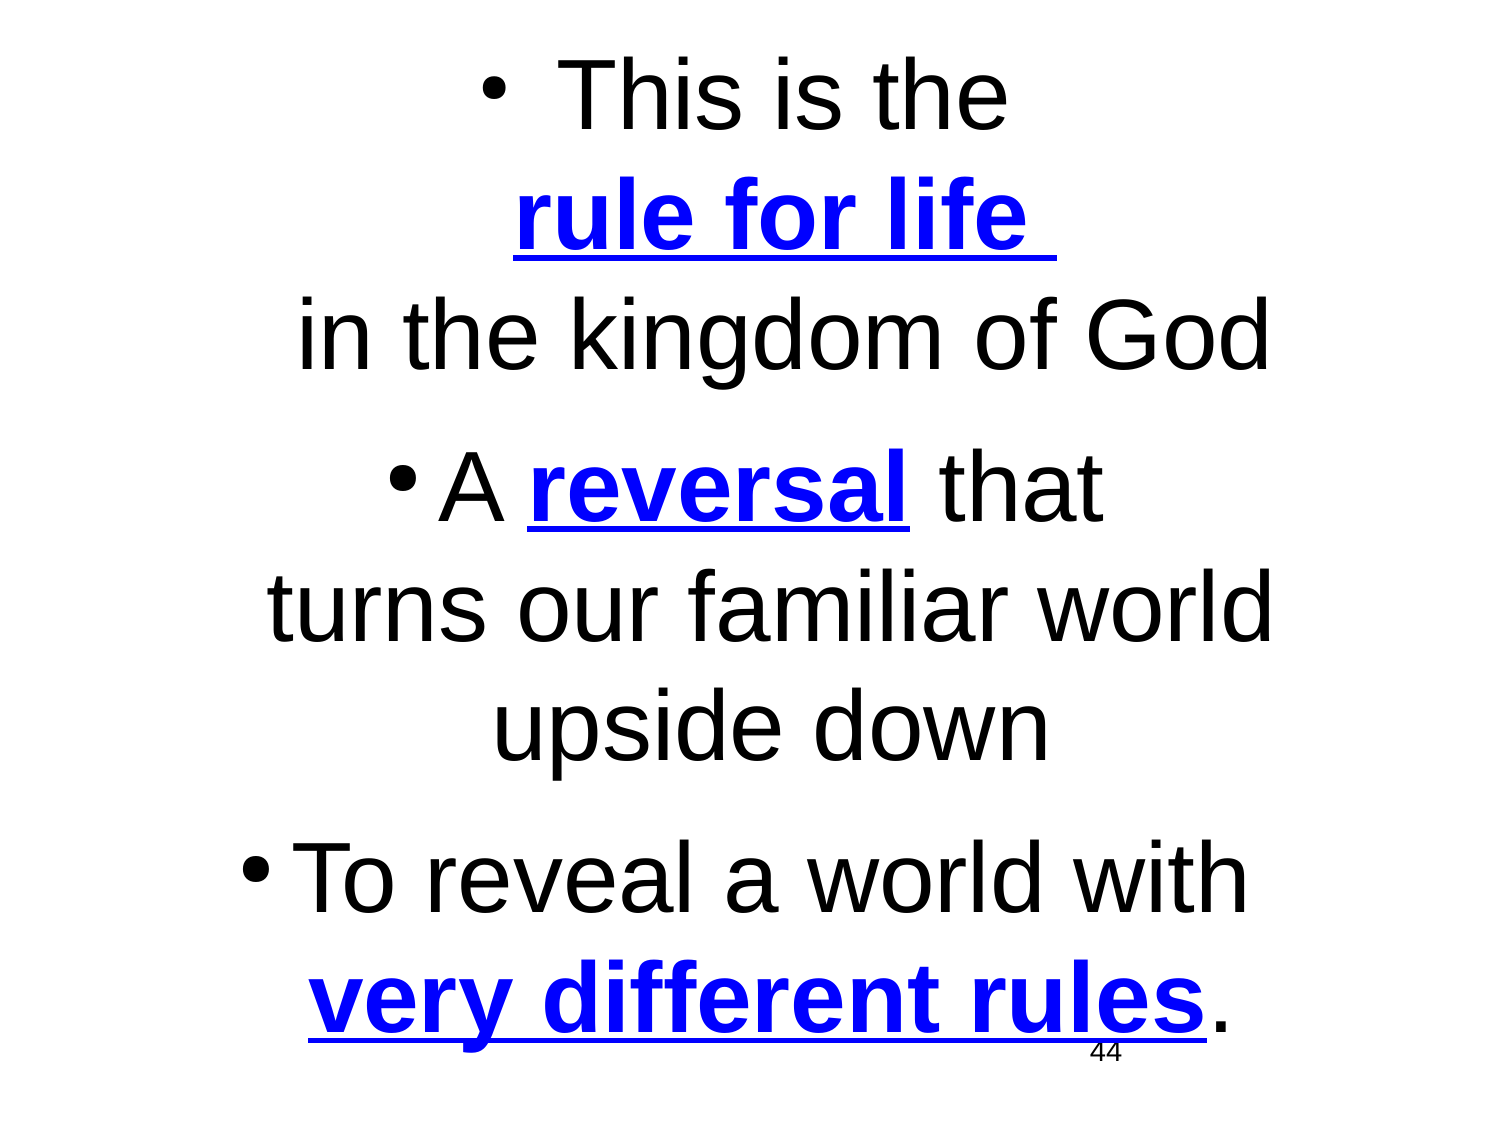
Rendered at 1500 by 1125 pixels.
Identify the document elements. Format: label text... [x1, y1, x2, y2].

list This is the rule for life in the kingdom of God A reversal that turns our familiar world upside down To reveal a world with very different rules. [15, 29, 1486, 1111]
